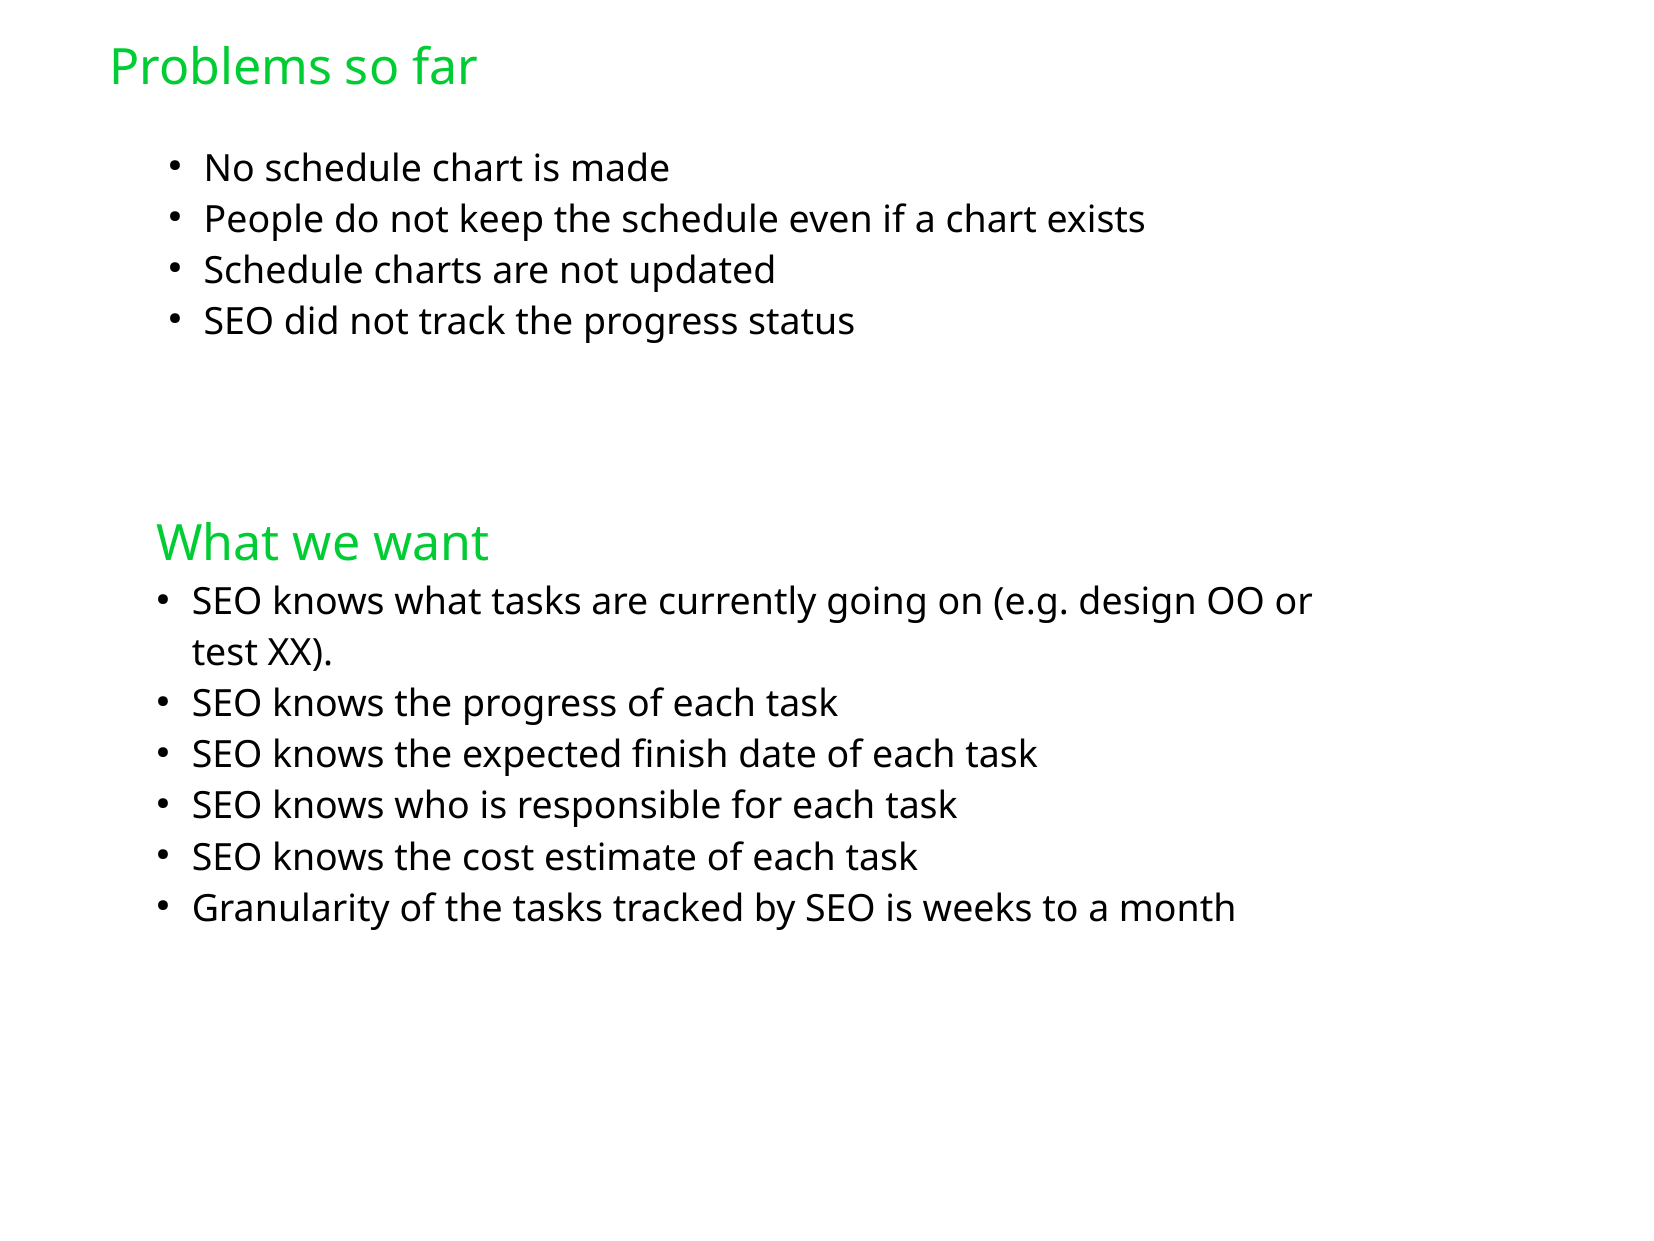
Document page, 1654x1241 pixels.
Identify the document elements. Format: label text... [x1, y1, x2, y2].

text_box No schedule chart is made People do not keep the schedule even if a chart exists Schedule charts are not updated SEO did not track the progress status [153, 133, 1231, 390]
text_box What we want SEO knows what tasks are currently going on (e.g. design OO or test XX). SEO knows the progress of each task SEO knows the expected finish date of each task SEO knows who is responsible for each task SEO knows the cost estimate of each task Granularity of the tasks tracked by SEO is weeks to a month [141, 499, 1464, 1016]
text_box Problems so far [94, 23, 525, 119]
